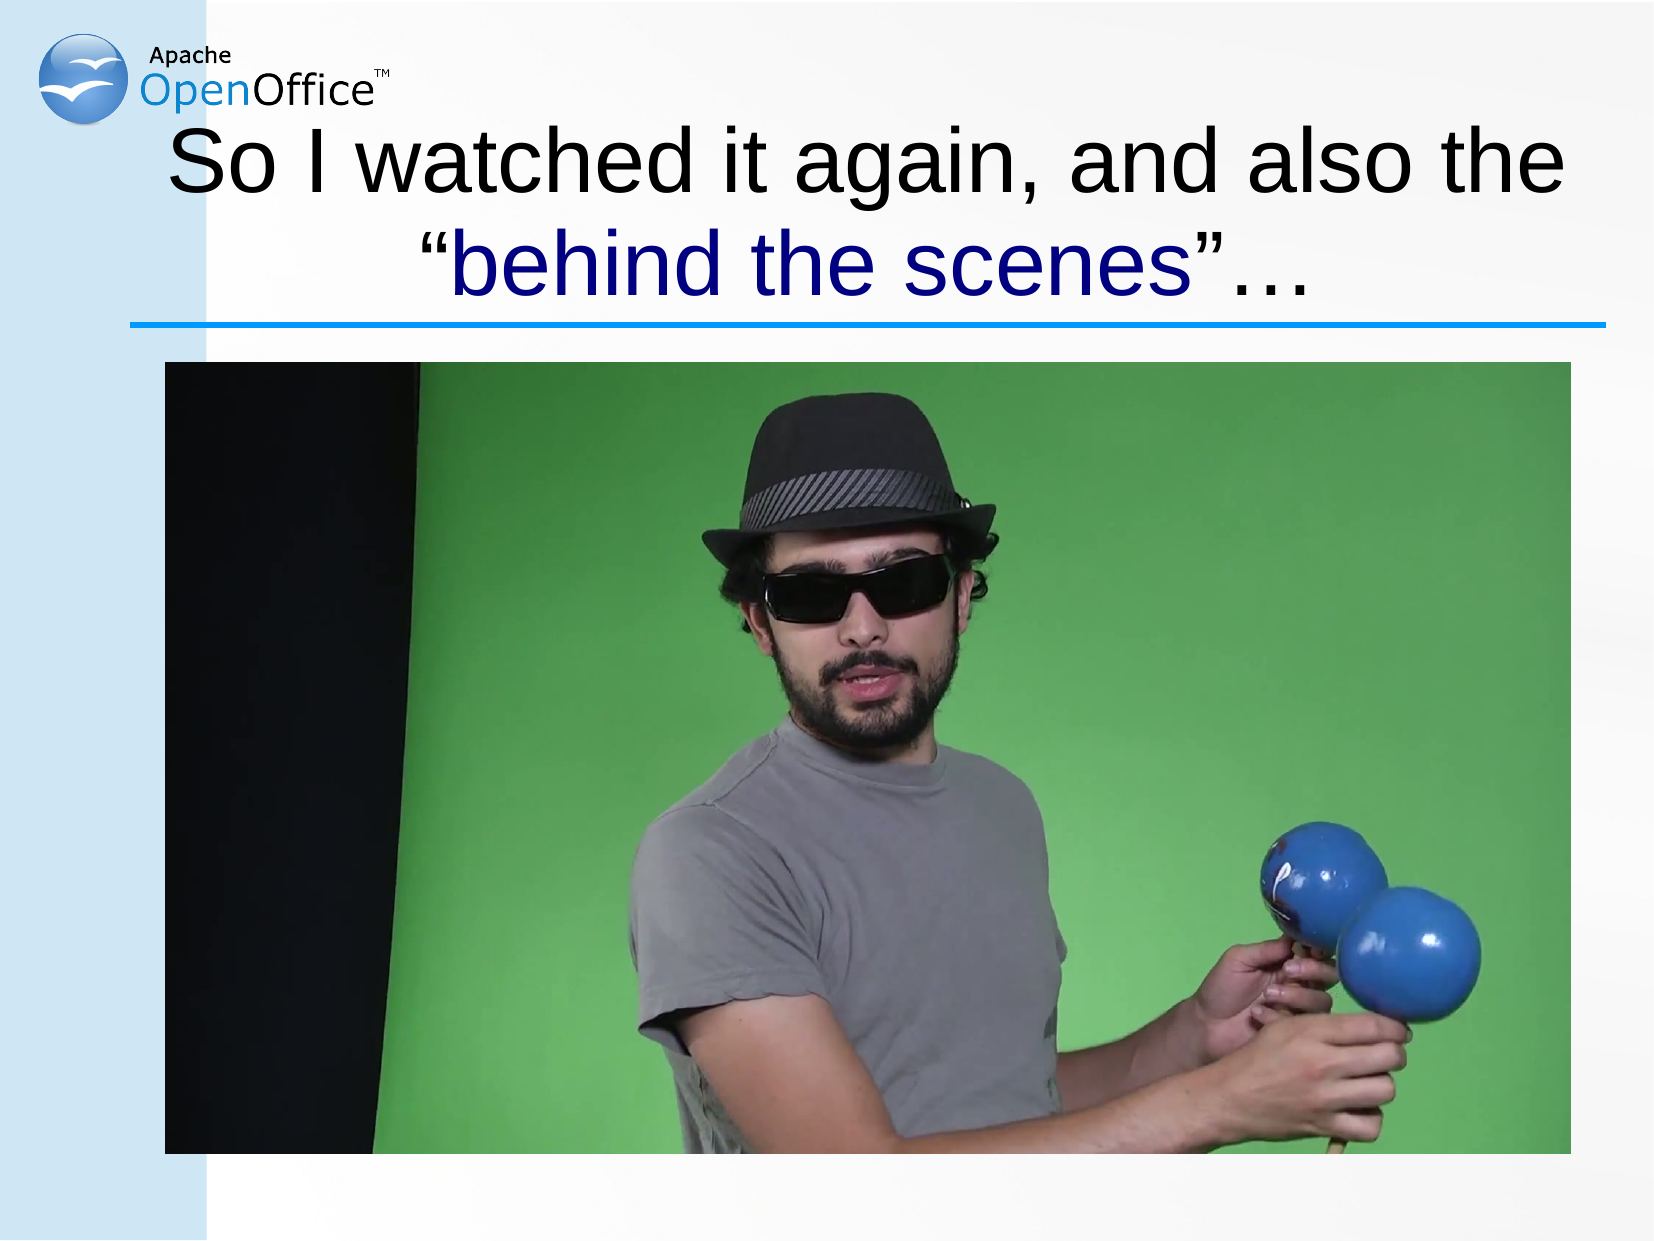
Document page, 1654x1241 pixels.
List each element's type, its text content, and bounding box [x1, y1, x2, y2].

picture [35, 2, 1654, 1241]
title So I watched it again, and also the “behind the scenes”… [165, 108, 1571, 316]
